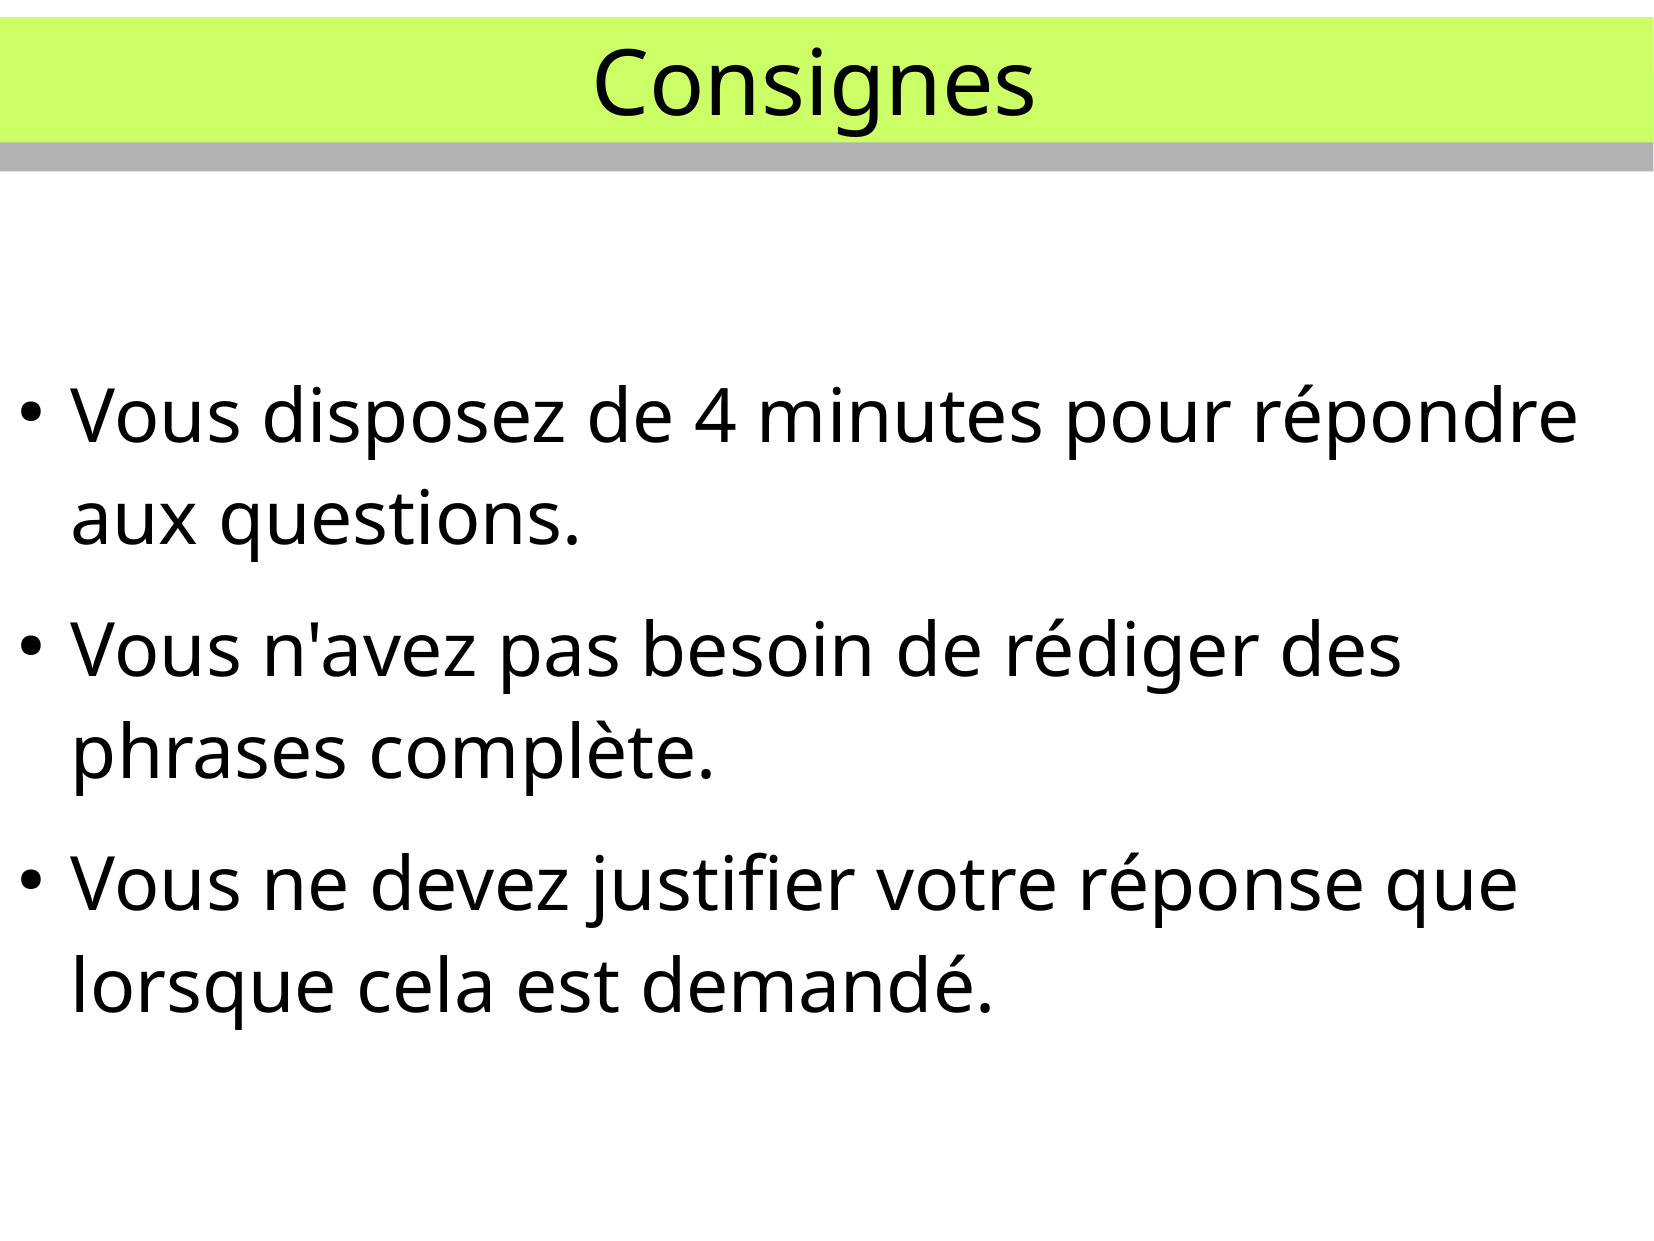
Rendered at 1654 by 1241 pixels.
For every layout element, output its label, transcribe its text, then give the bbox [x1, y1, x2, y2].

text_box [0, 143, 1654, 172]
list Vous disposez de 4 minutes pour répondre aux questions. Vous n'avez pas besoin de rédiger des phrases complète. Vous ne devez justifier votre réponse que lorsque cela est demandé. [0, 230, 1654, 1241]
title Consignes [0, 23, 1654, 136]
